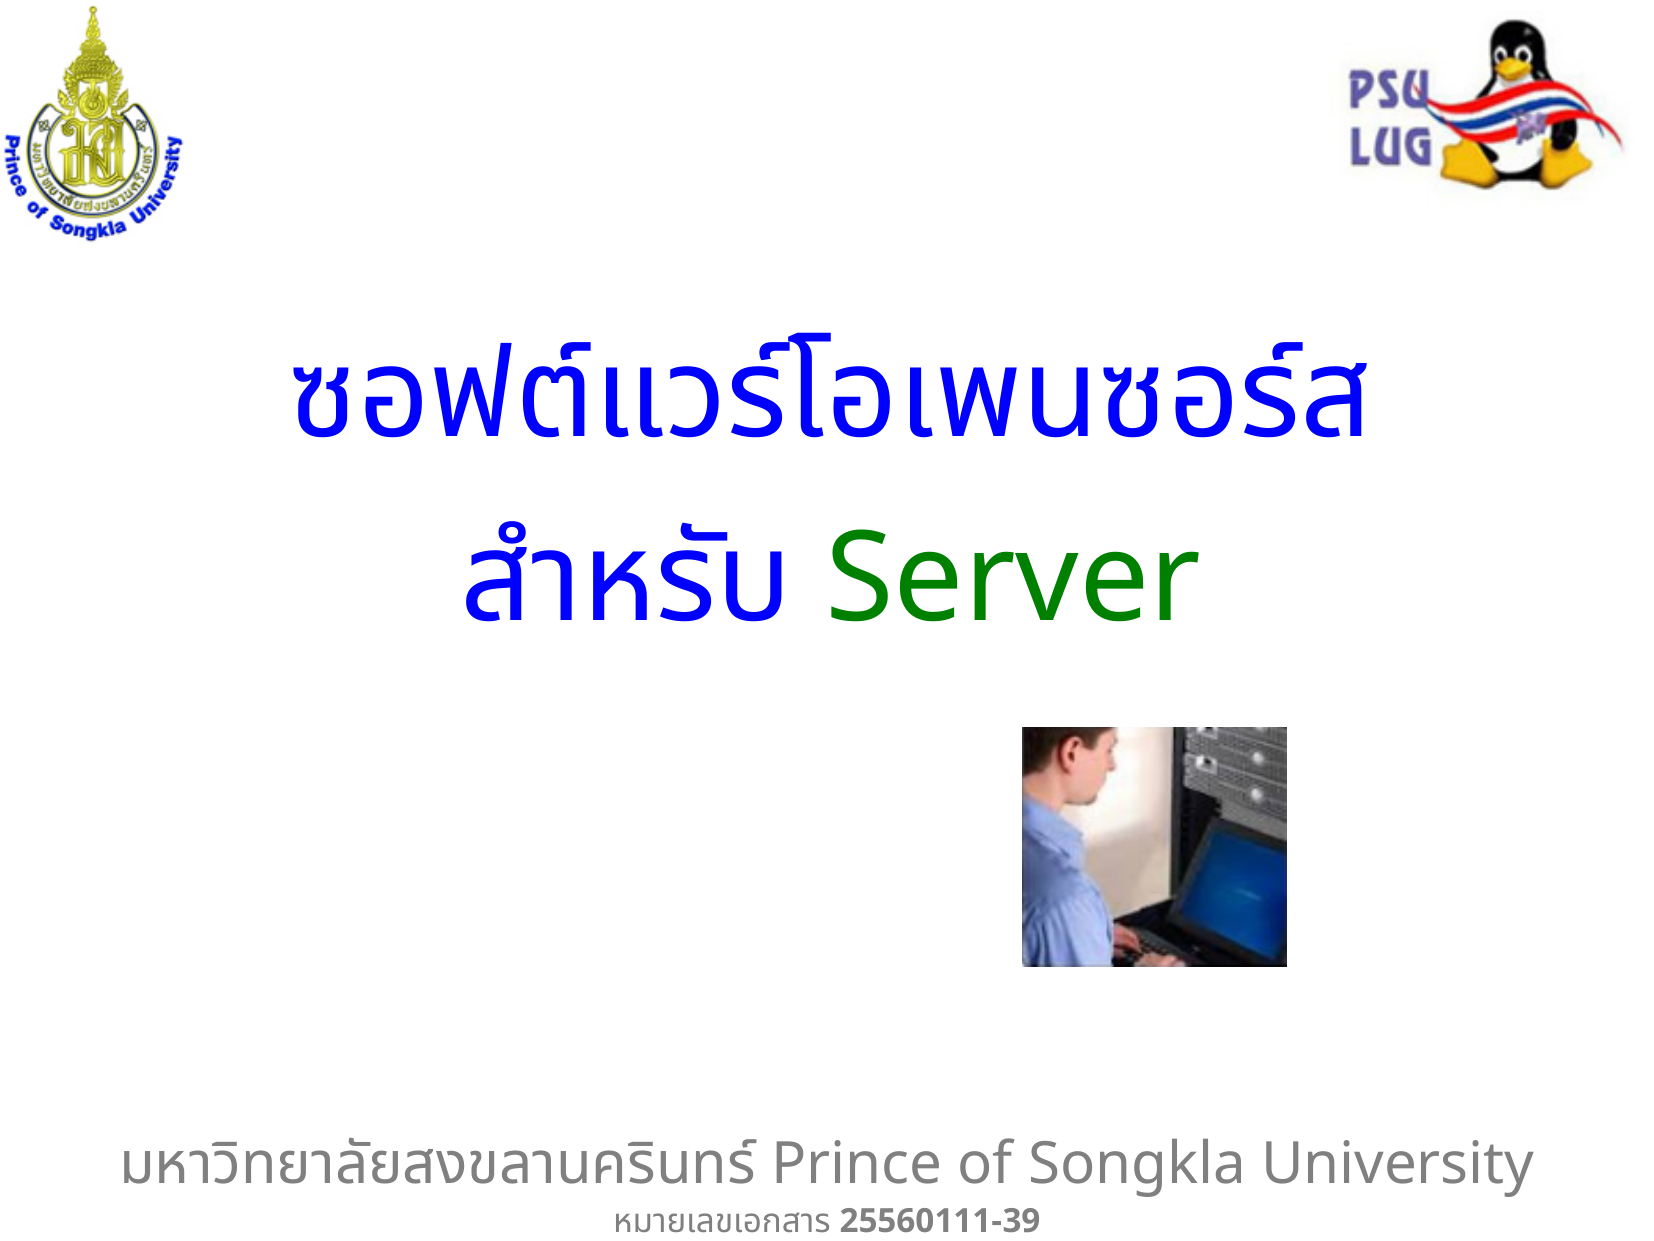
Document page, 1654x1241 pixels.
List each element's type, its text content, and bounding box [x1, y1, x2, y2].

picture [0, 0, 185, 247]
picture [1022, 727, 1287, 967]
subtitle ซอฟต์แวร์โอเพนซอร์ส สำหรับ Server [284, 0, 1378, 1053]
picture [1378, 10, 1642, 207]
